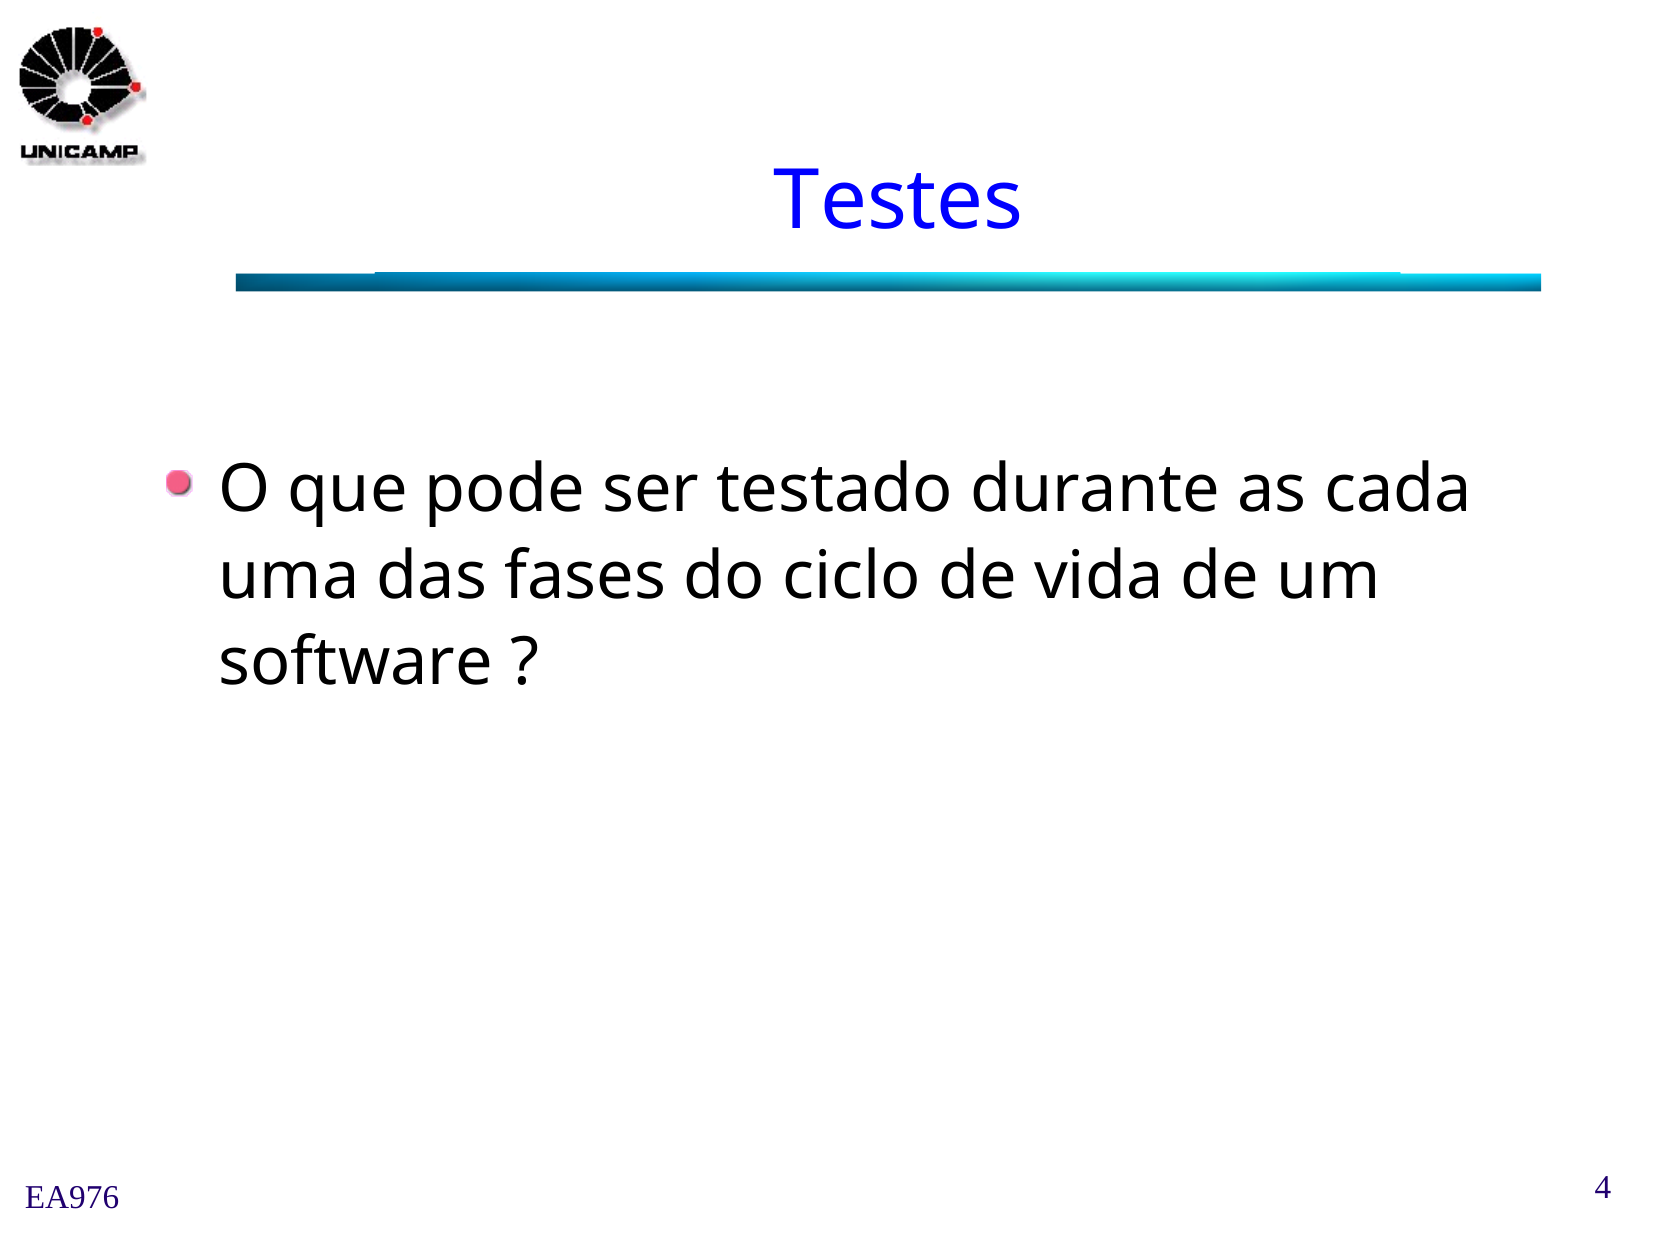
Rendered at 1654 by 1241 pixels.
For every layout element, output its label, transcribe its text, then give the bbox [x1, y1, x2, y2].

picture [125, 272, 1654, 295]
title Testes [264, 42, 1534, 250]
list O que pode ser testado durante as cada uma das fases do ciclo de vida de um software ? [147, 442, 1560, 1139]
